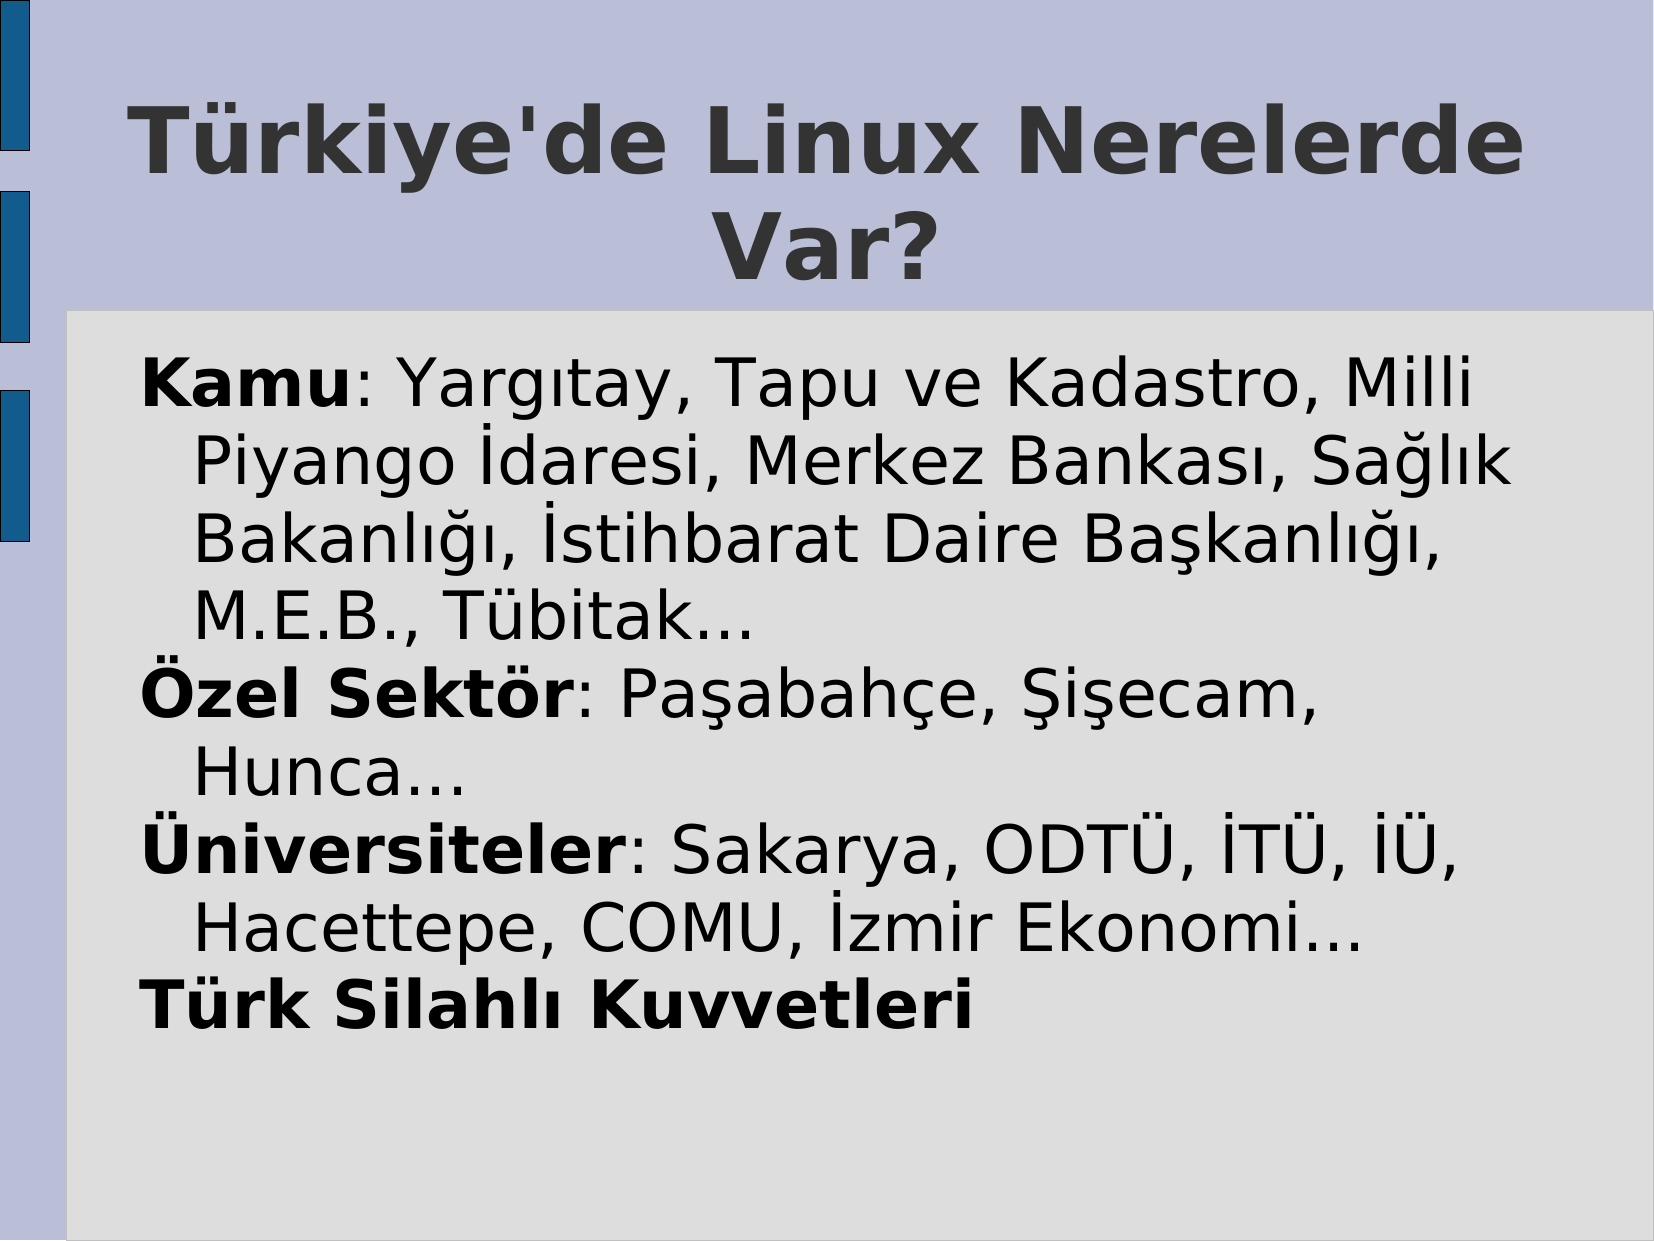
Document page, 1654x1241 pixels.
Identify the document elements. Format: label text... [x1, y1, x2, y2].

title Türkiye'de Linux Nerelerde Var? [121, 87, 1534, 302]
list Kamu: Yargıtay, Tapu ve Kadastro, Milli Piyango İdaresi, Merkez Bankası, Sağlık Bakanlığı, İstihbarat Daire Başkanlığı, M.E.B., Tübitak... Özel Sektör: Paşabahçe, Şişecam, Hunca... Üniversiteler: Sakarya, ODTÜ, İTÜ, İÜ, Hacettepe, COMU, İzmir Ekonomi... Türk Silahlı Kuvvetleri [121, 344, 1534, 1127]
